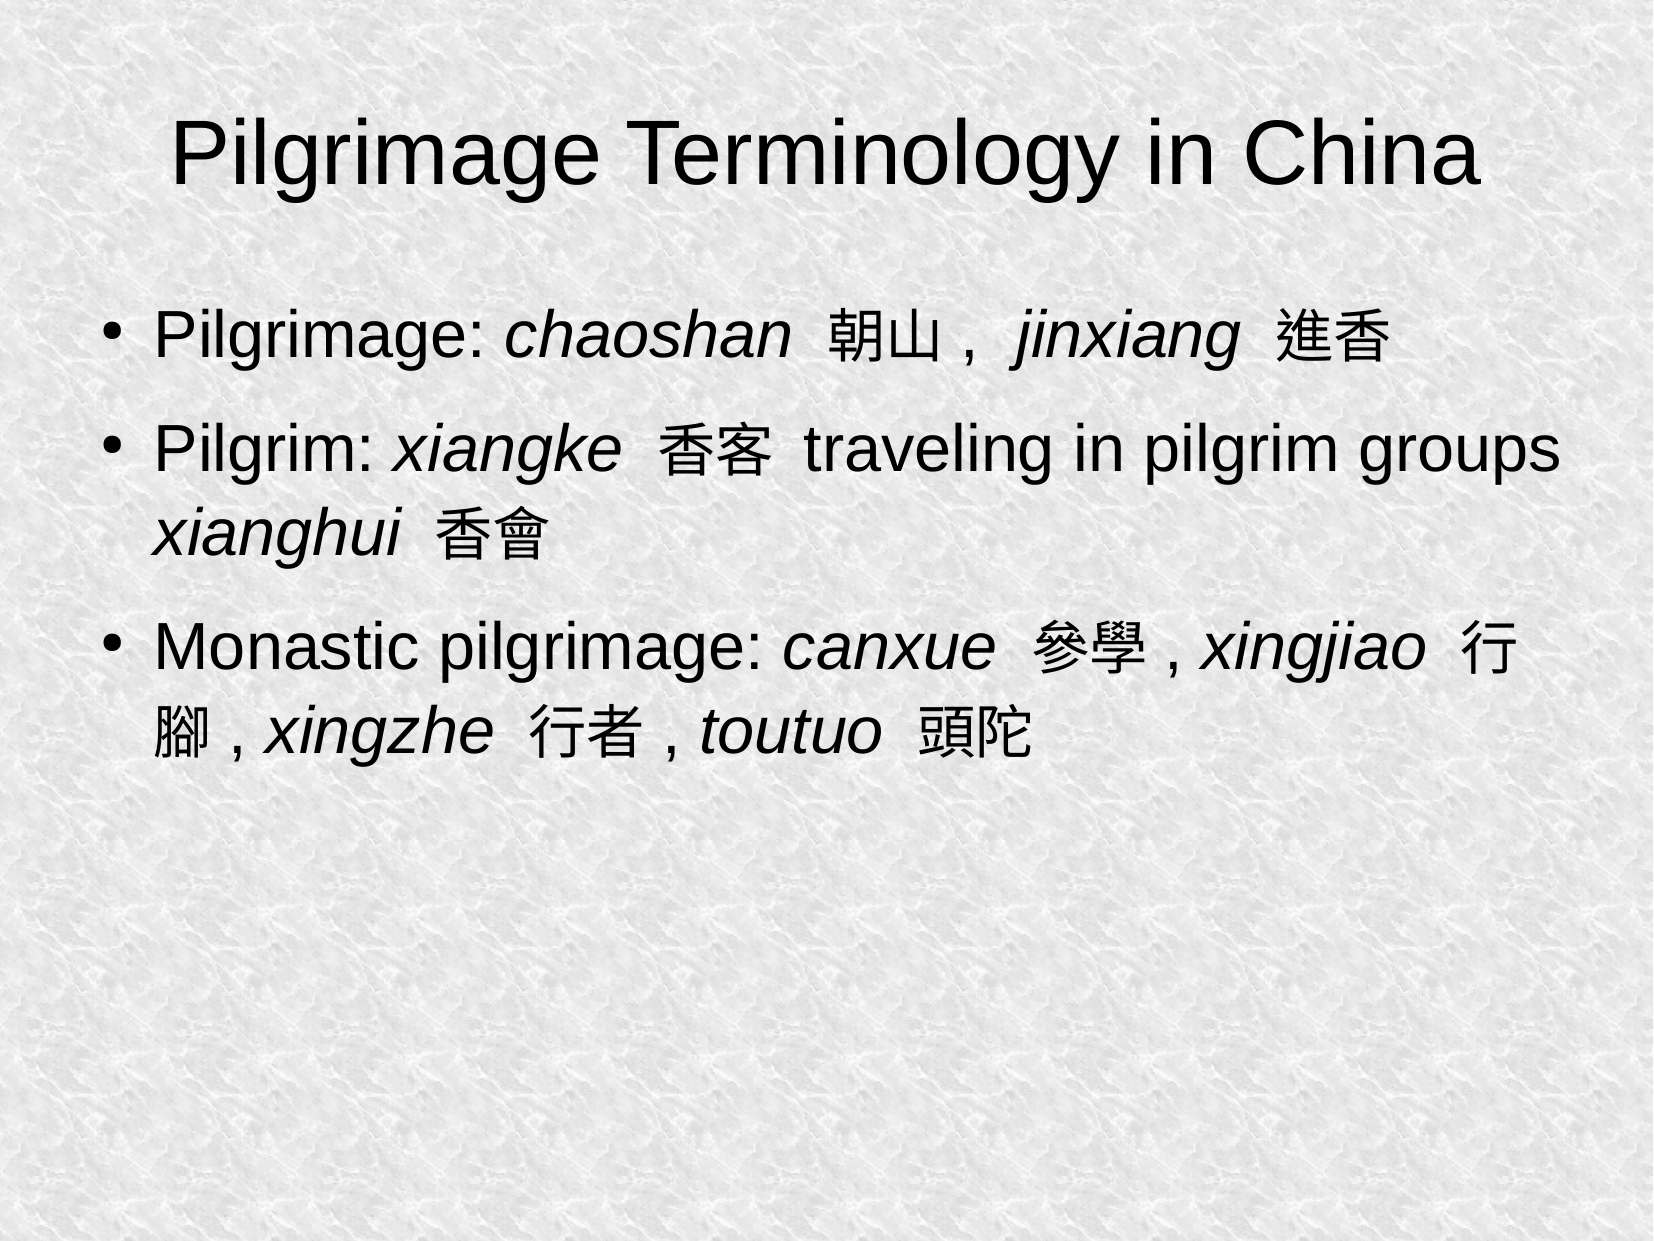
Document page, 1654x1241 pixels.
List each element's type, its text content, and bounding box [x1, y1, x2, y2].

title Pilgrimage Terminology in China [82, 49, 1571, 257]
picture [0, 0, 1654, 1241]
list Pilgrimage: chaoshan 朝山, jinxiang 進香 Pilgrim: xiangke 香客 traveling in pilgrim groups xianghui 香會 Monastic pilgrimage: canxue 參學, xingjiao 行腳, xingzhe 行者, toutuo 頭陀 [82, 290, 1571, 1010]
